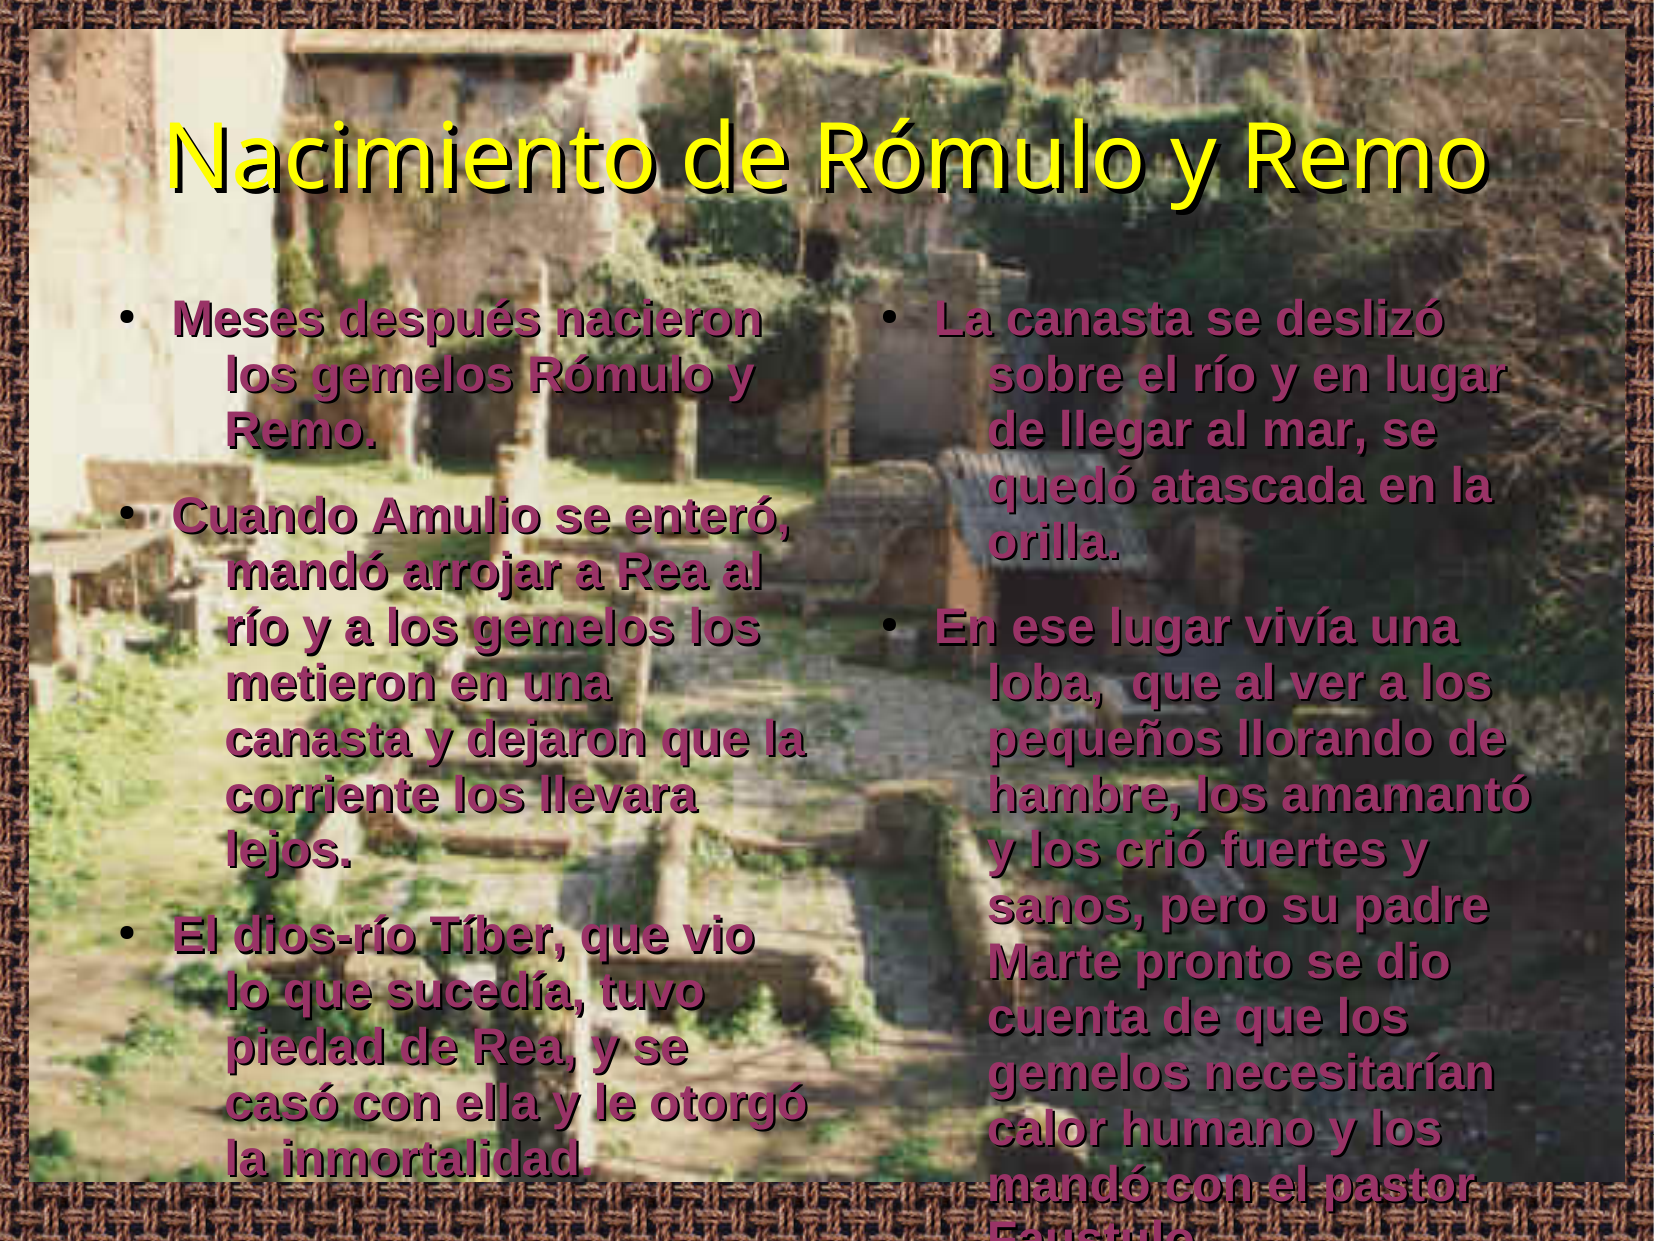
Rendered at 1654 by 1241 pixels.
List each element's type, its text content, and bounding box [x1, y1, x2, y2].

list Meses después nacieron los gemelos Rómulo y Remo. Cuando Amulio se enteró, mandó arrojar a Rea al río y a los gemelos los metieron en una canasta y dejaron que la corriente los llevara lejos. El dios-río Tíber, que vio lo que sucedía, tuvo piedad de Rea, y se casó con ella y le otorgó la inmortalidad. [82, 290, 809, 1109]
list La canasta se deslizó sobre el río y en lugar de llegar al mar, se quedó atascada en la orilla. En ese lugar vivía una loba, que al ver a los pequeños llorando de hambre, los amamantó y los crió fuertes y sanos, pero su padre Marte pronto se dio cuenta de que los gemelos necesitarían calor humano y los mandó con el pastor Faustulo. [845, 290, 1572, 1109]
picture [0, 0, 1654, 1241]
title Nacimiento de Rómulo y Remo [82, 21, 1571, 284]
